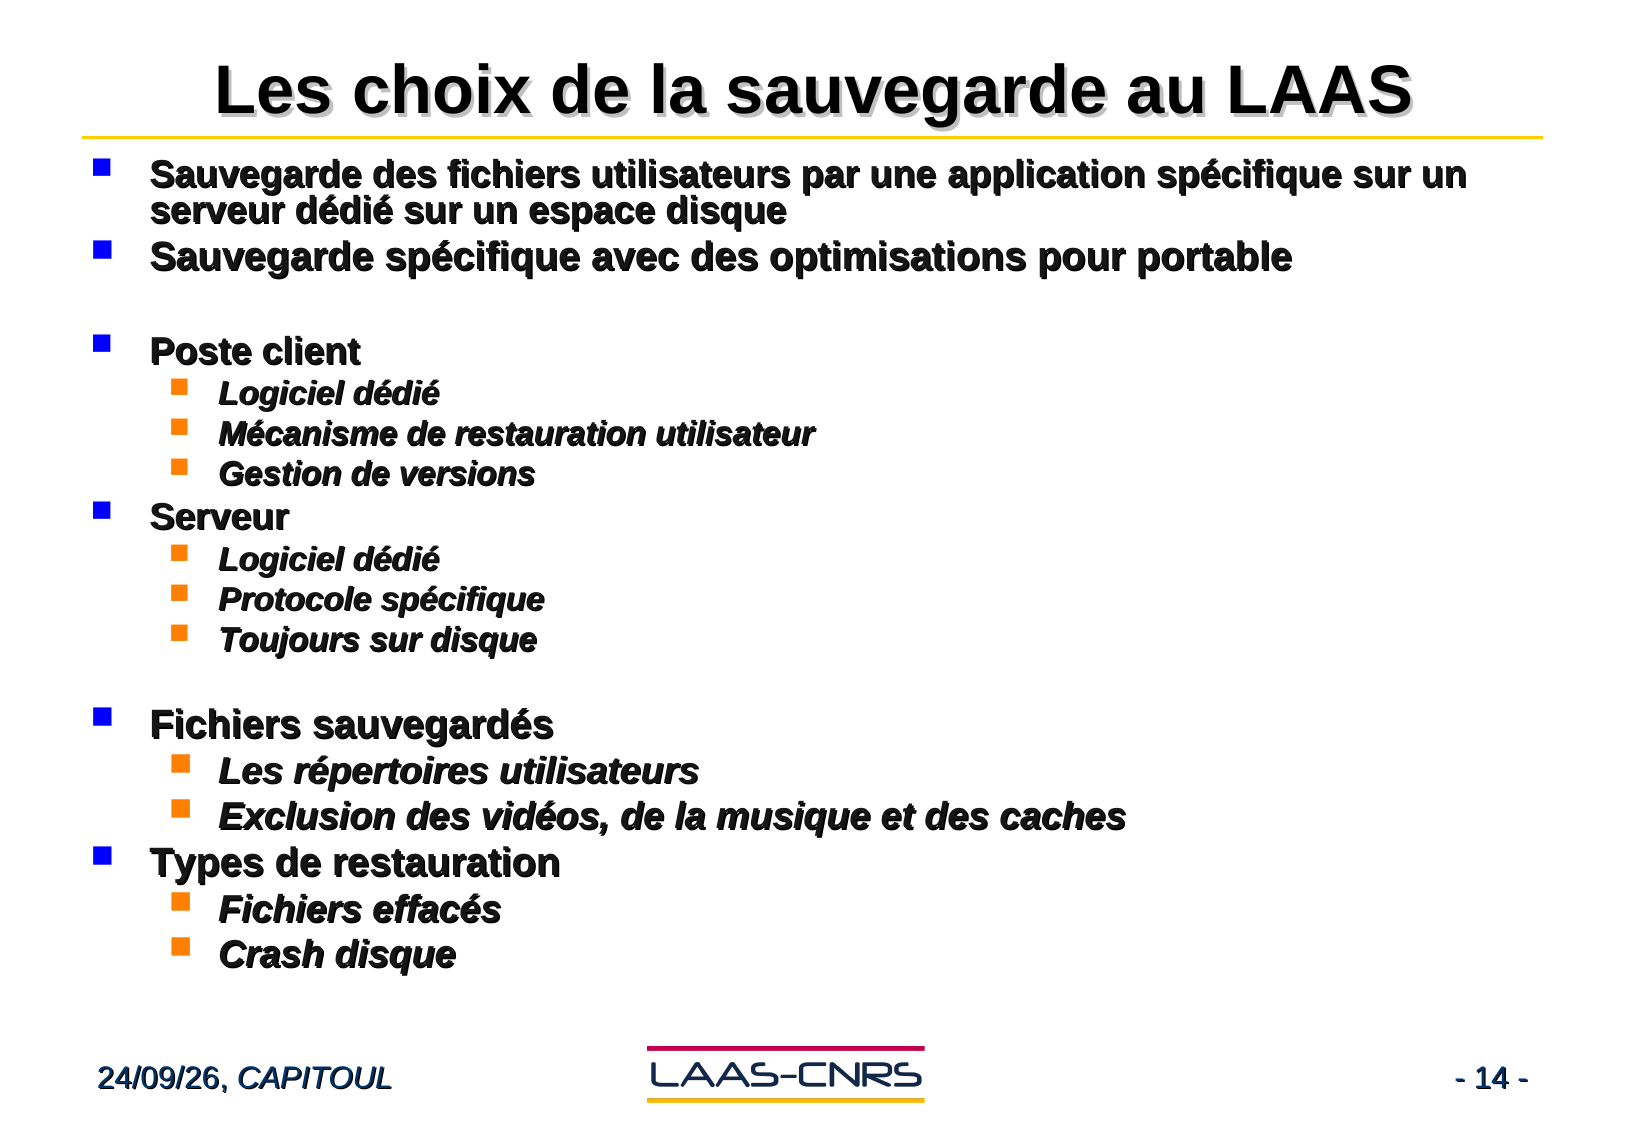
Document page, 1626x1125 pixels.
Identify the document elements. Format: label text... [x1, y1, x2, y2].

text_box - <number> - [1164, 1024, 1544, 1103]
text_box 24/04/14, CAPITOUL [81, 1024, 461, 1103]
picture [647, 1046, 925, 1109]
title Les choix de la sauvegarde au LAAS [83, 0, 1546, 173]
list Sauvegarde des fichiers utilisateurs par une application spécifique sur un serveur dédié sur un espace disque Sauvegarde spécifique avec des optimisations pour portable Poste client Logiciel dédié Mécanisme de restauration utilisateur Gestion de versions Serveur Logiciel dédié Protocole spécifique Toujours sur disque Fichiers sauvegardés Les répertoires utilisateurs Exclusion des vidéos, de la musique et des caches Types de restauration Fichiers effacés Crash disque [74, 149, 1538, 1024]
